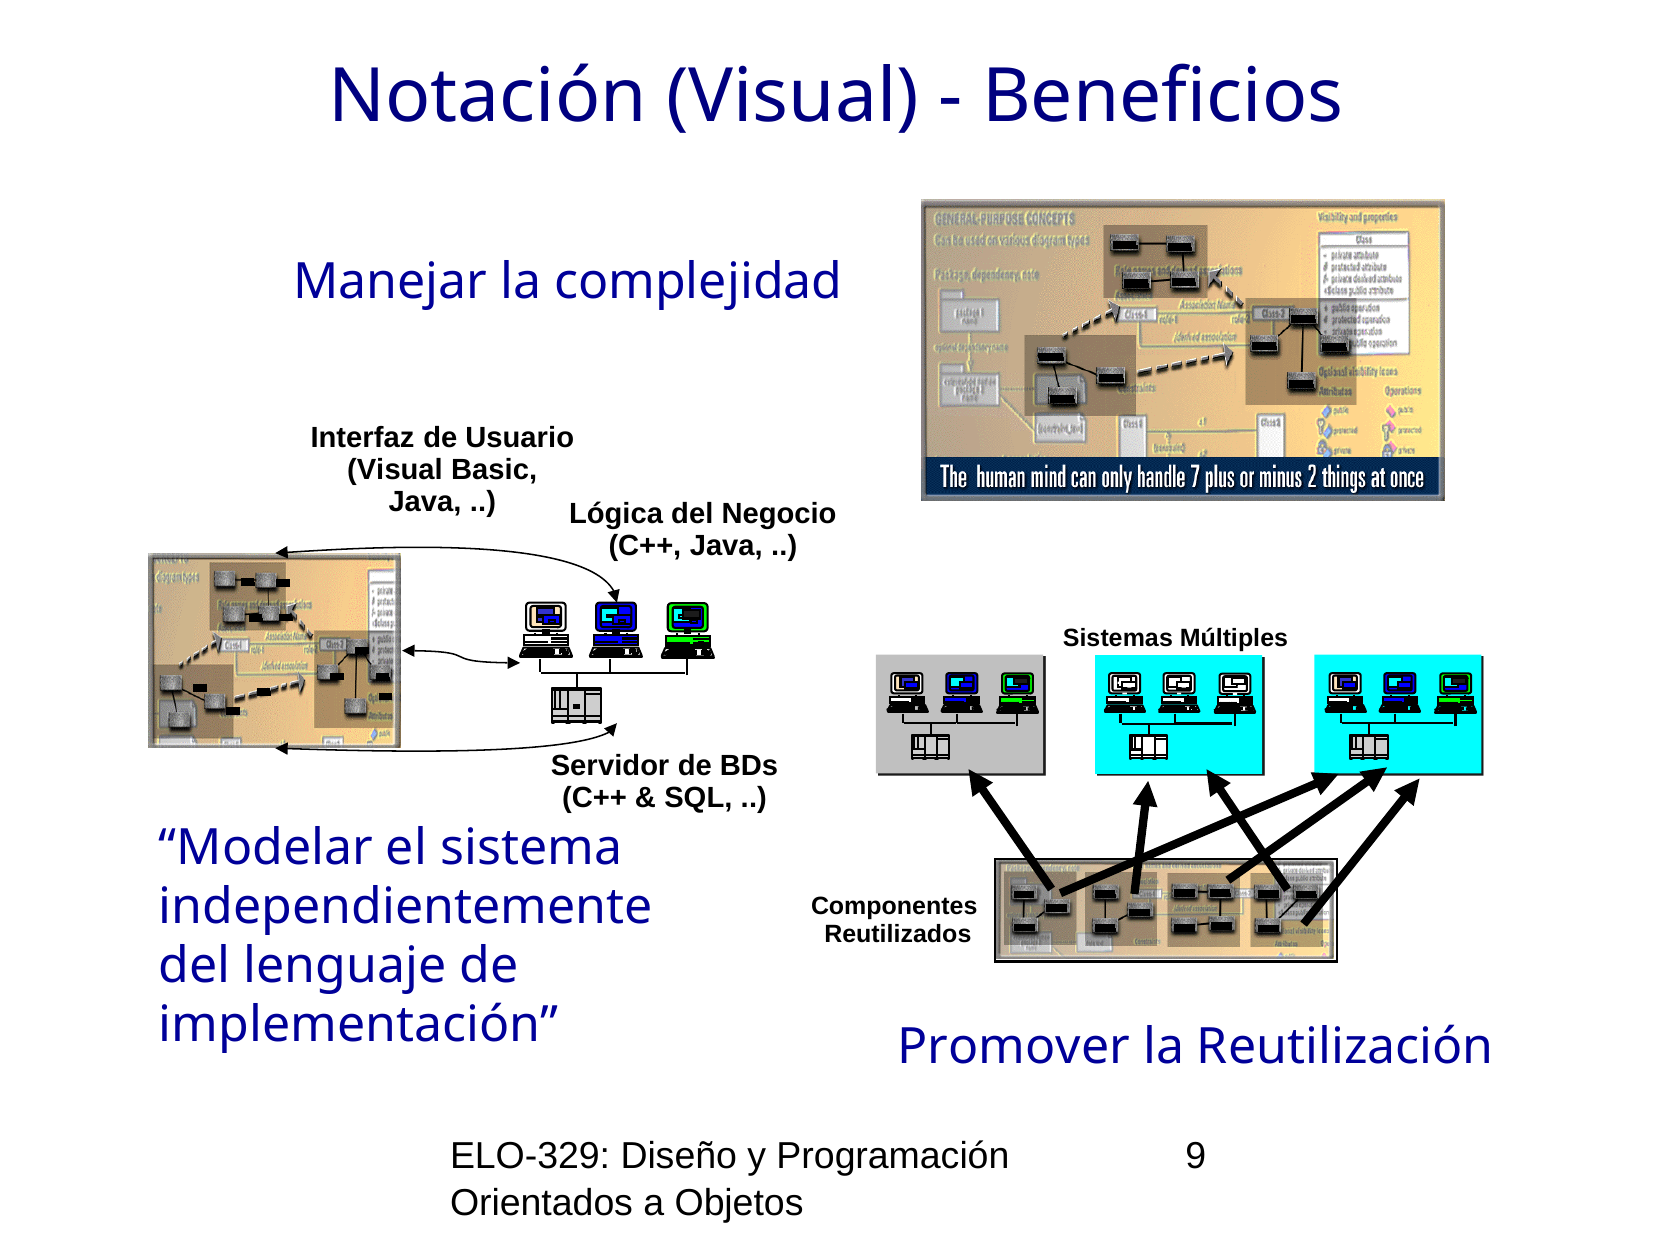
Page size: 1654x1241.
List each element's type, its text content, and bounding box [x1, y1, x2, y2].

text_box Servidor de BDs (C++ & SQL, ..)‏ [535, 740, 794, 822]
text_box Interfaz de Usuario (Visual Basic, Java, ..)‏ [295, 412, 590, 525]
text_box [596, 602, 636, 631]
picture [921, 200, 1446, 502]
text_box Promover la Reutilización [882, 1007, 1510, 1083]
text_box [561, 691, 567, 708]
title Notación (Visual) - Beneficios [82, 43, 1571, 144]
text_box [875, 654, 1044, 774]
text_box Lógica del Negocio (C++, Java, ..)‏ [554, 487, 852, 569]
picture [148, 553, 403, 749]
text_box [1095, 659, 1263, 774]
text_box [523, 635, 569, 645]
text_box [667, 603, 708, 632]
text_box Componentes Reutilizados [796, 883, 1000, 955]
text_box “Modelar el sistema independientemente del lenguaje de implementación” [144, 809, 792, 1061]
text_box [593, 635, 639, 645]
text_box Sistemas Múltiples [1047, 614, 1304, 659]
text_box [1314, 654, 1482, 774]
text_box Manejar la complejidad [278, 242, 858, 318]
text_box [552, 688, 601, 724]
text_box [569, 691, 584, 715]
picture [996, 860, 1336, 961]
text_box [665, 636, 710, 646]
text_box [526, 602, 566, 631]
